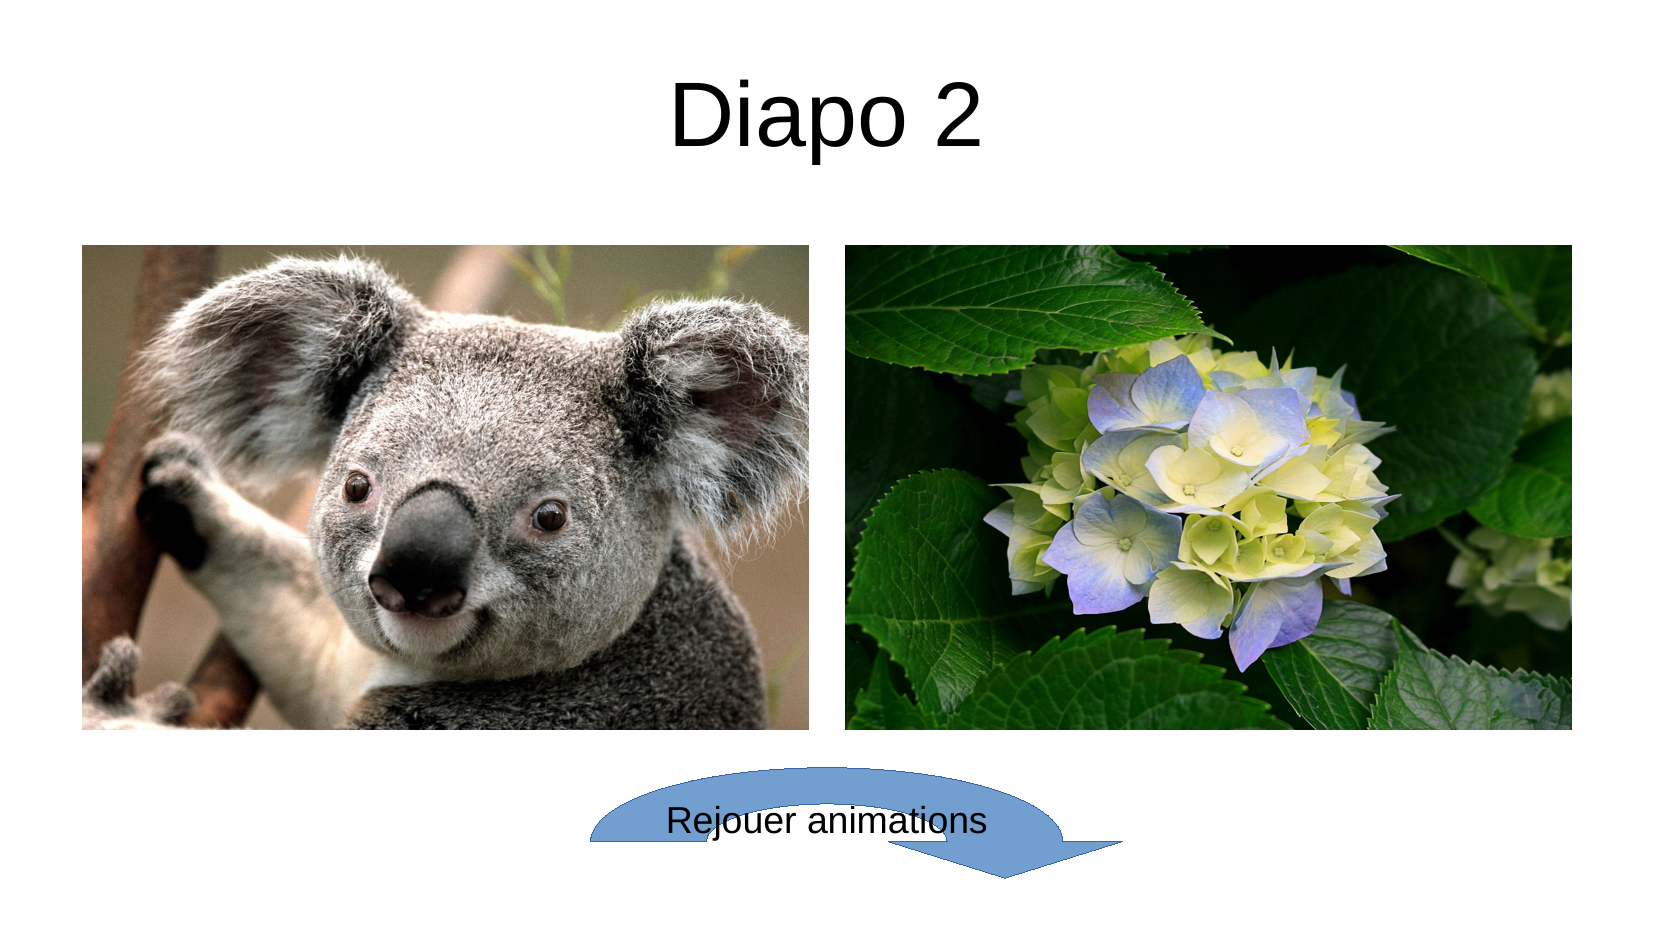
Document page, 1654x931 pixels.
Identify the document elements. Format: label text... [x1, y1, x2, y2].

title Diapo 2 [82, 37, 1571, 193]
text_box Rejouer animations [590, 767, 1123, 879]
picture [82, 245, 809, 730]
picture [845, 245, 1572, 730]
